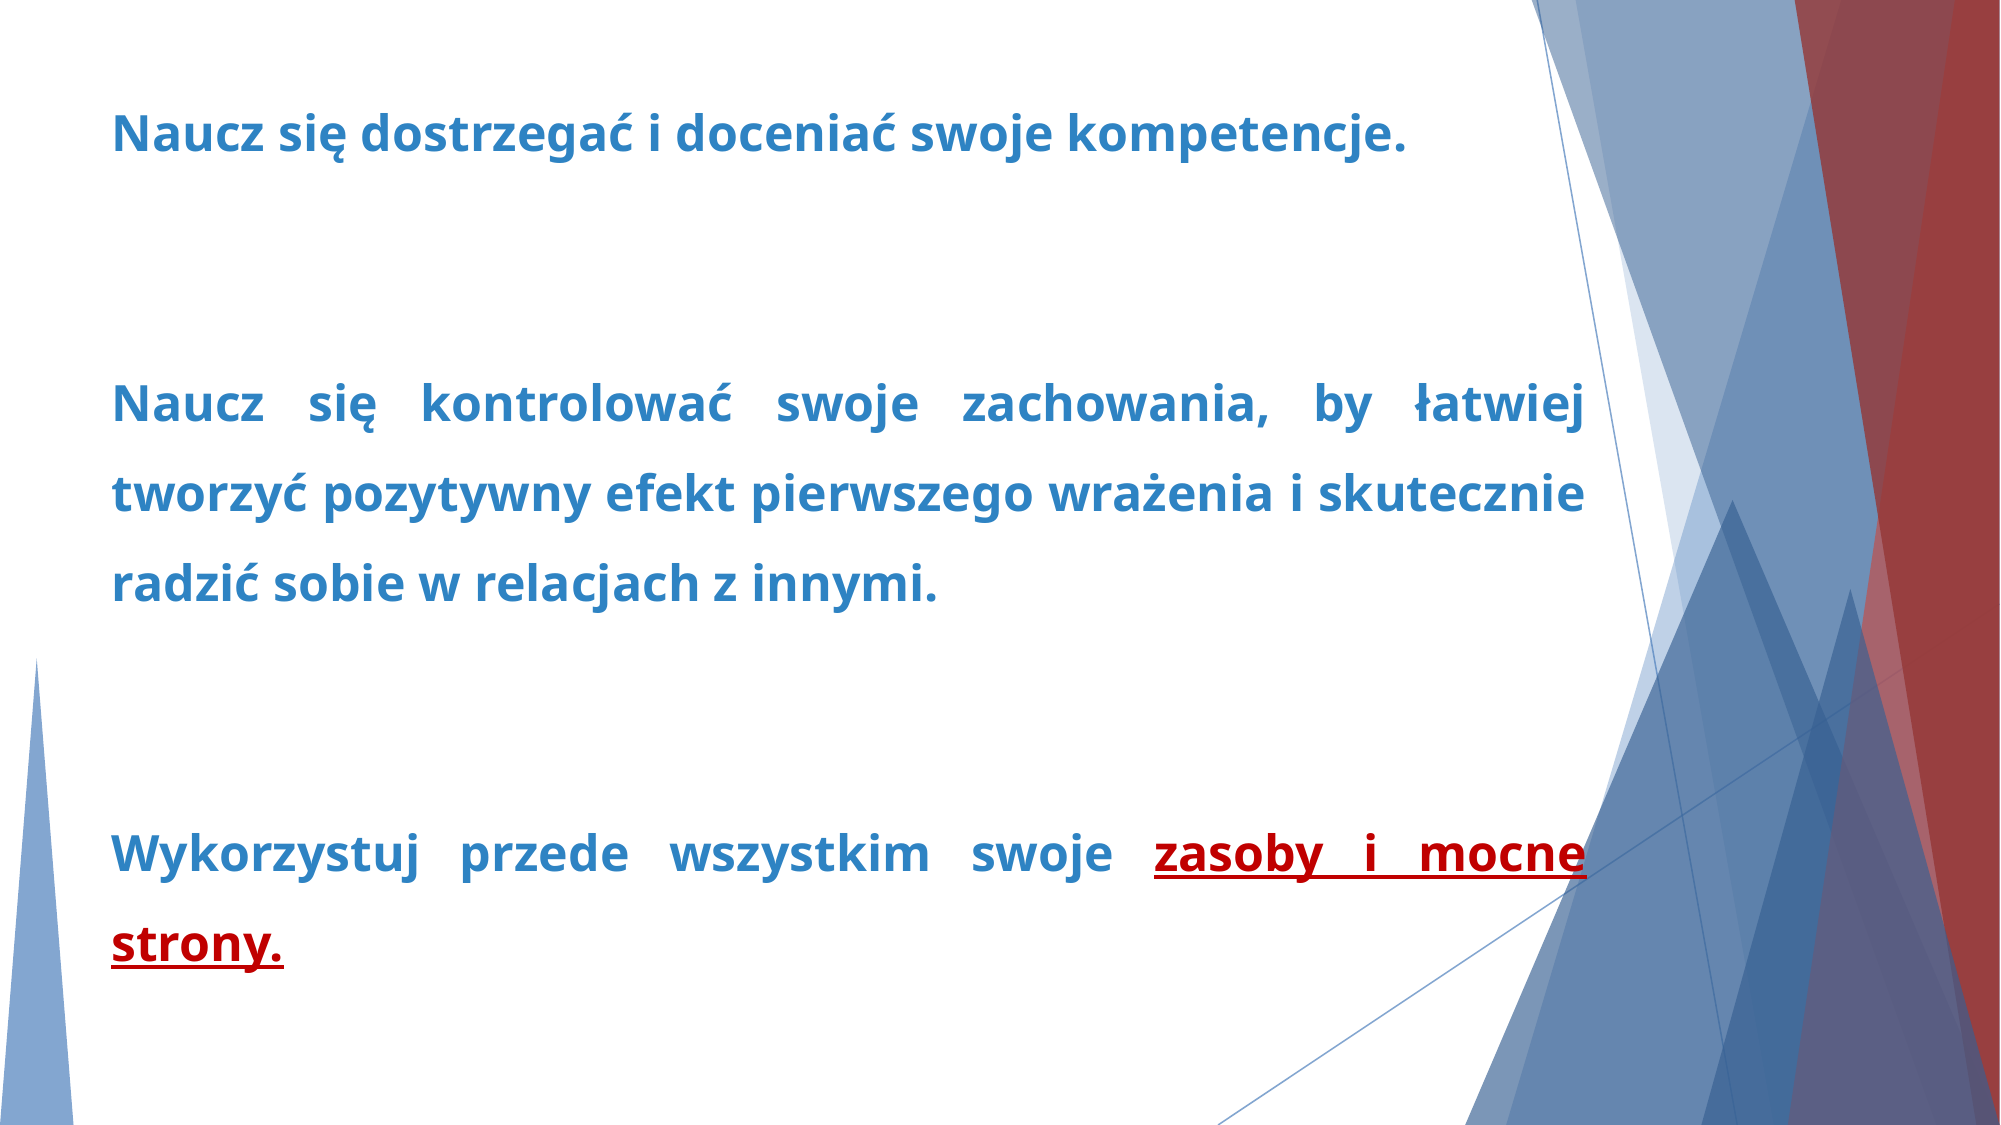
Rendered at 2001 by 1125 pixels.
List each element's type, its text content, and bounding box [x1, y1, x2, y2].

text_box Naucz się dostrzegać i doceniać swoje kompetencje. Naucz się kontrolować swoje zachowania, by łatwiej tworzyć pozytywny efekt pierwszego wrażenia i skutecznie radzić sobie w relacjach z innymi. Wykorzystuj przede wszystkim swoje zasoby i mocne strony. [96, 64, 1602, 904]
